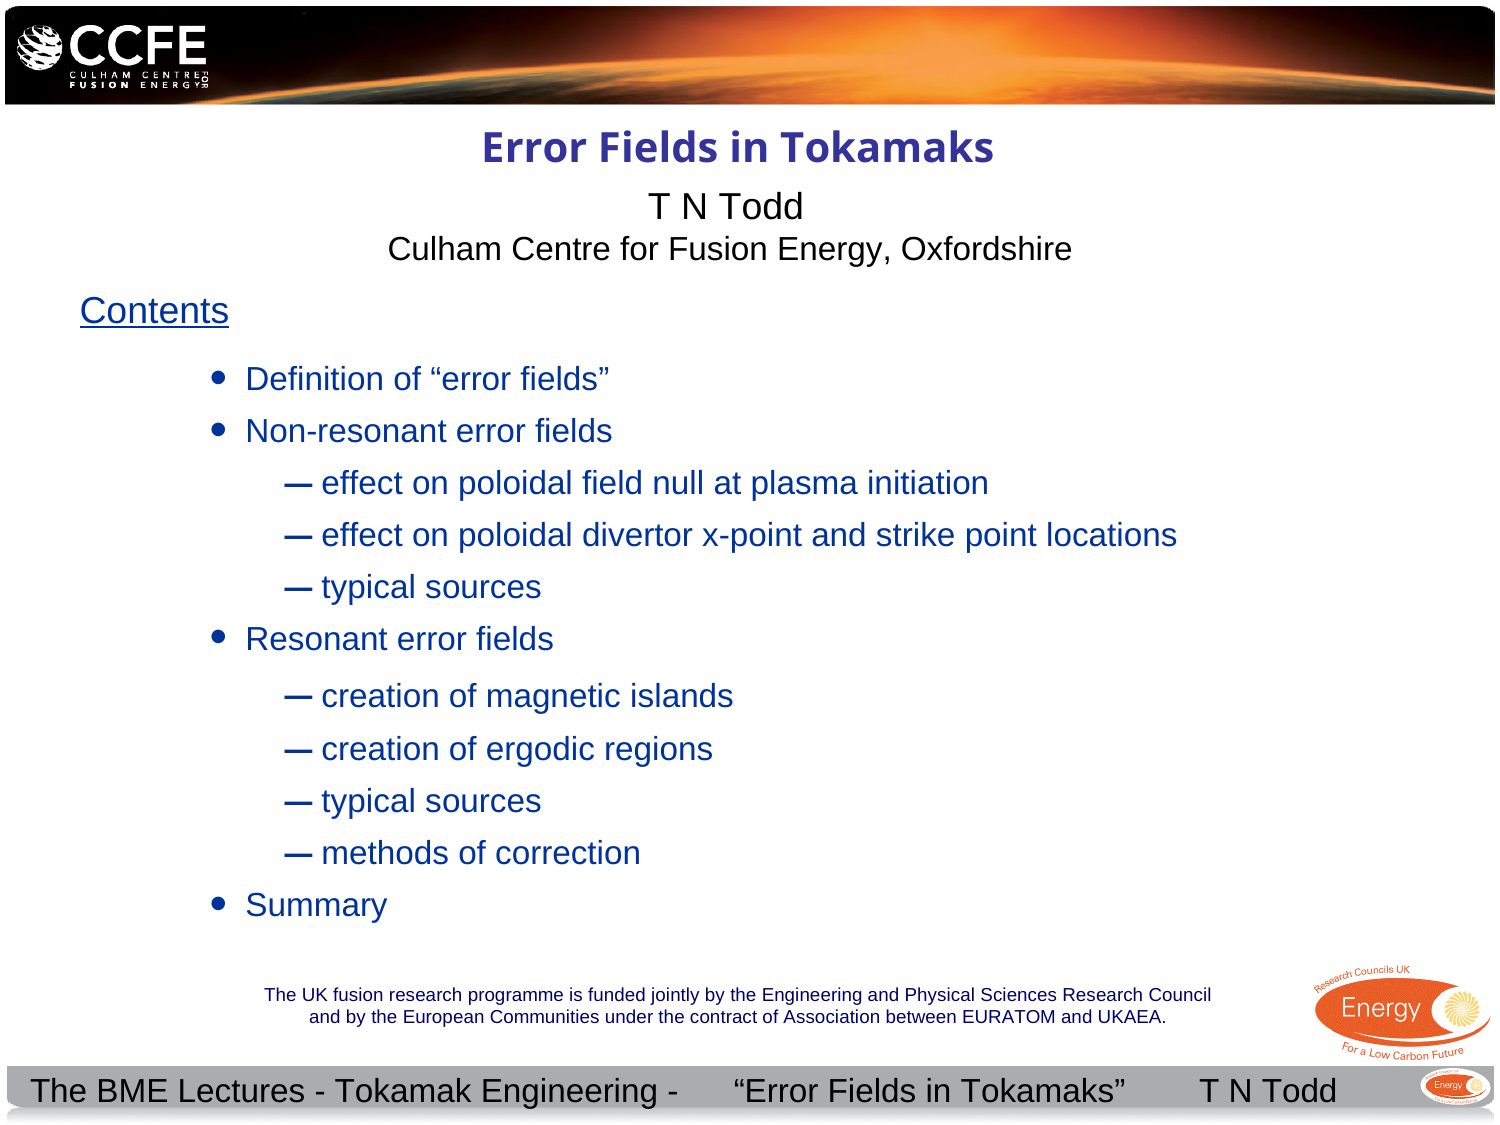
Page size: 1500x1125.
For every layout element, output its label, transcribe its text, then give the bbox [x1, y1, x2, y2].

text_box Contents [64, 278, 245, 340]
picture [5, 6, 1495, 105]
text_box The UK fusion research programme is funded jointly by the Engineering and Physical Sciences Research Council and by the European Communities under the contract of Association between EURATOM and UKAEA. [237, 974, 1238, 1036]
text_box Definition of “error fields” Non-resonant error fields effect on poloidal field null at plasma initiation effect on poloidal divertor x-point and strike point locations typical sources Resonant error fields creation of magnetic islands creation of ergodic regions typical sources methods of correction Summary [194, 337, 1235, 931]
text_box T N Todd Culham Centre for Fusion Energy, Oxfordshire [363, 174, 1089, 276]
picture [1303, 958, 1500, 1106]
text_box Error Fields in Tokamaks [466, 113, 1020, 180]
